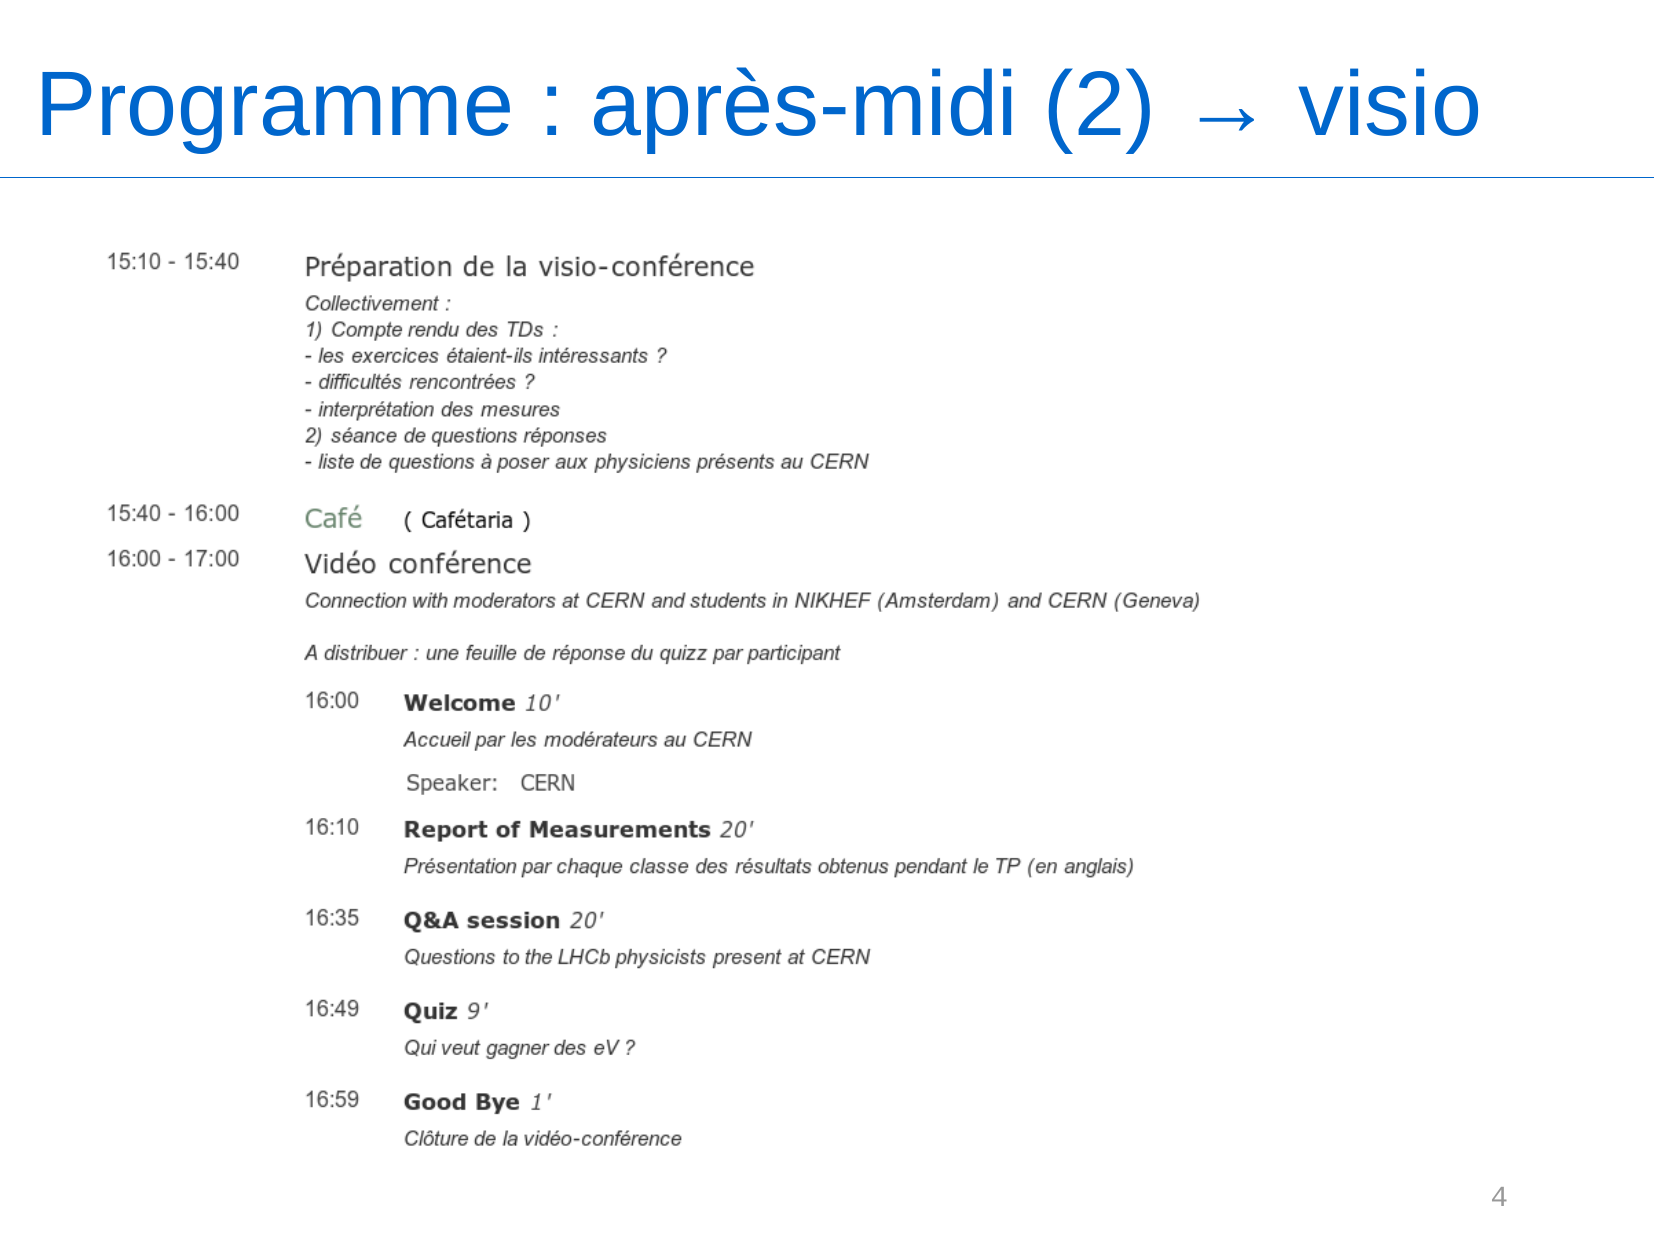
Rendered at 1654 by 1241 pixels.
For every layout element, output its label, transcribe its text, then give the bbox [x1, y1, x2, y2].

title Programme : après-midi (2) → visio [35, 29, 1589, 178]
picture [11, 235, 1448, 1216]
